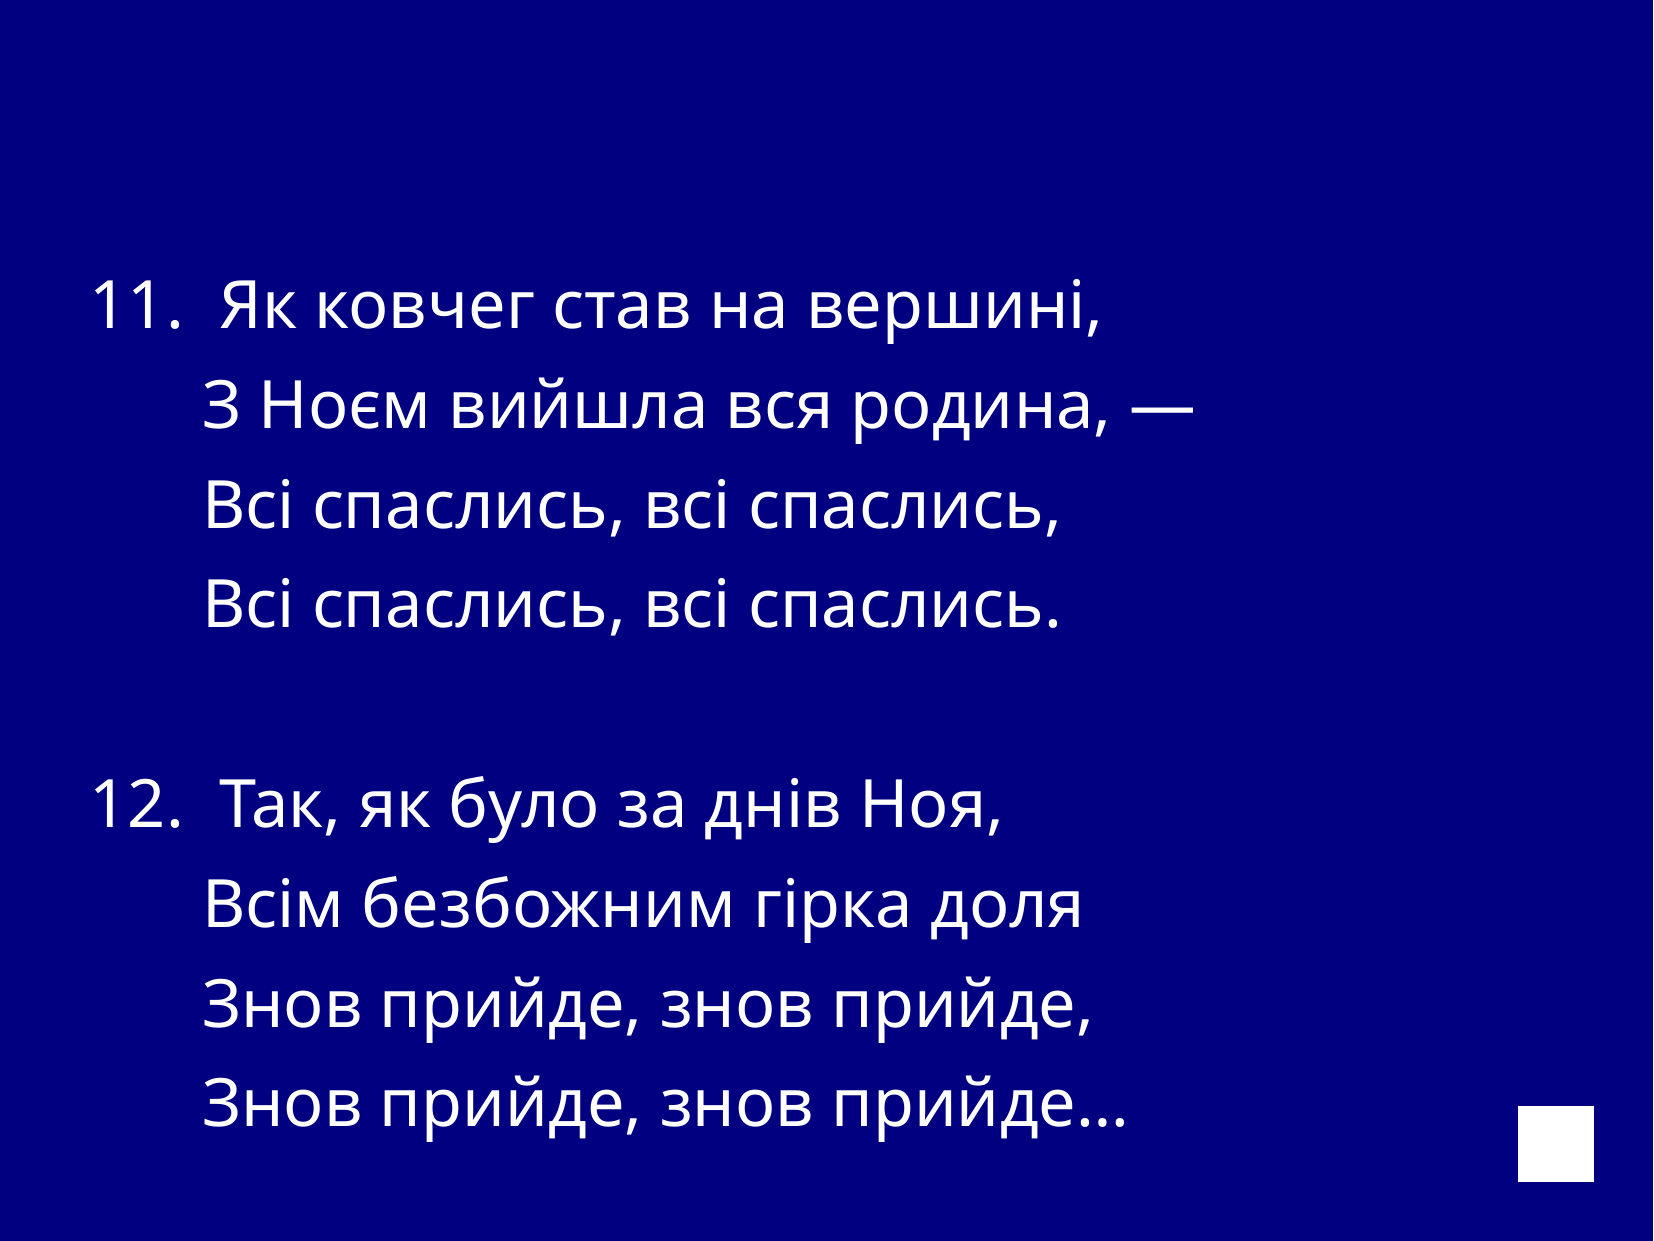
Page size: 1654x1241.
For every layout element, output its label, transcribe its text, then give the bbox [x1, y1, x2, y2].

text_box [1518, 1106, 1594, 1182]
text_box 11. Як ковчег став на вершині, З Ноєм вийшла вся родина, ― Всі спаслись, всі спаслись, Всі спаслись, всі спаслись. 12. Так, як було за днів Ноя, Всім безбожним гірка доля Знов прийде, знов прийде, Знов прийде, знов прийде… [75, 150, 1576, 1163]
